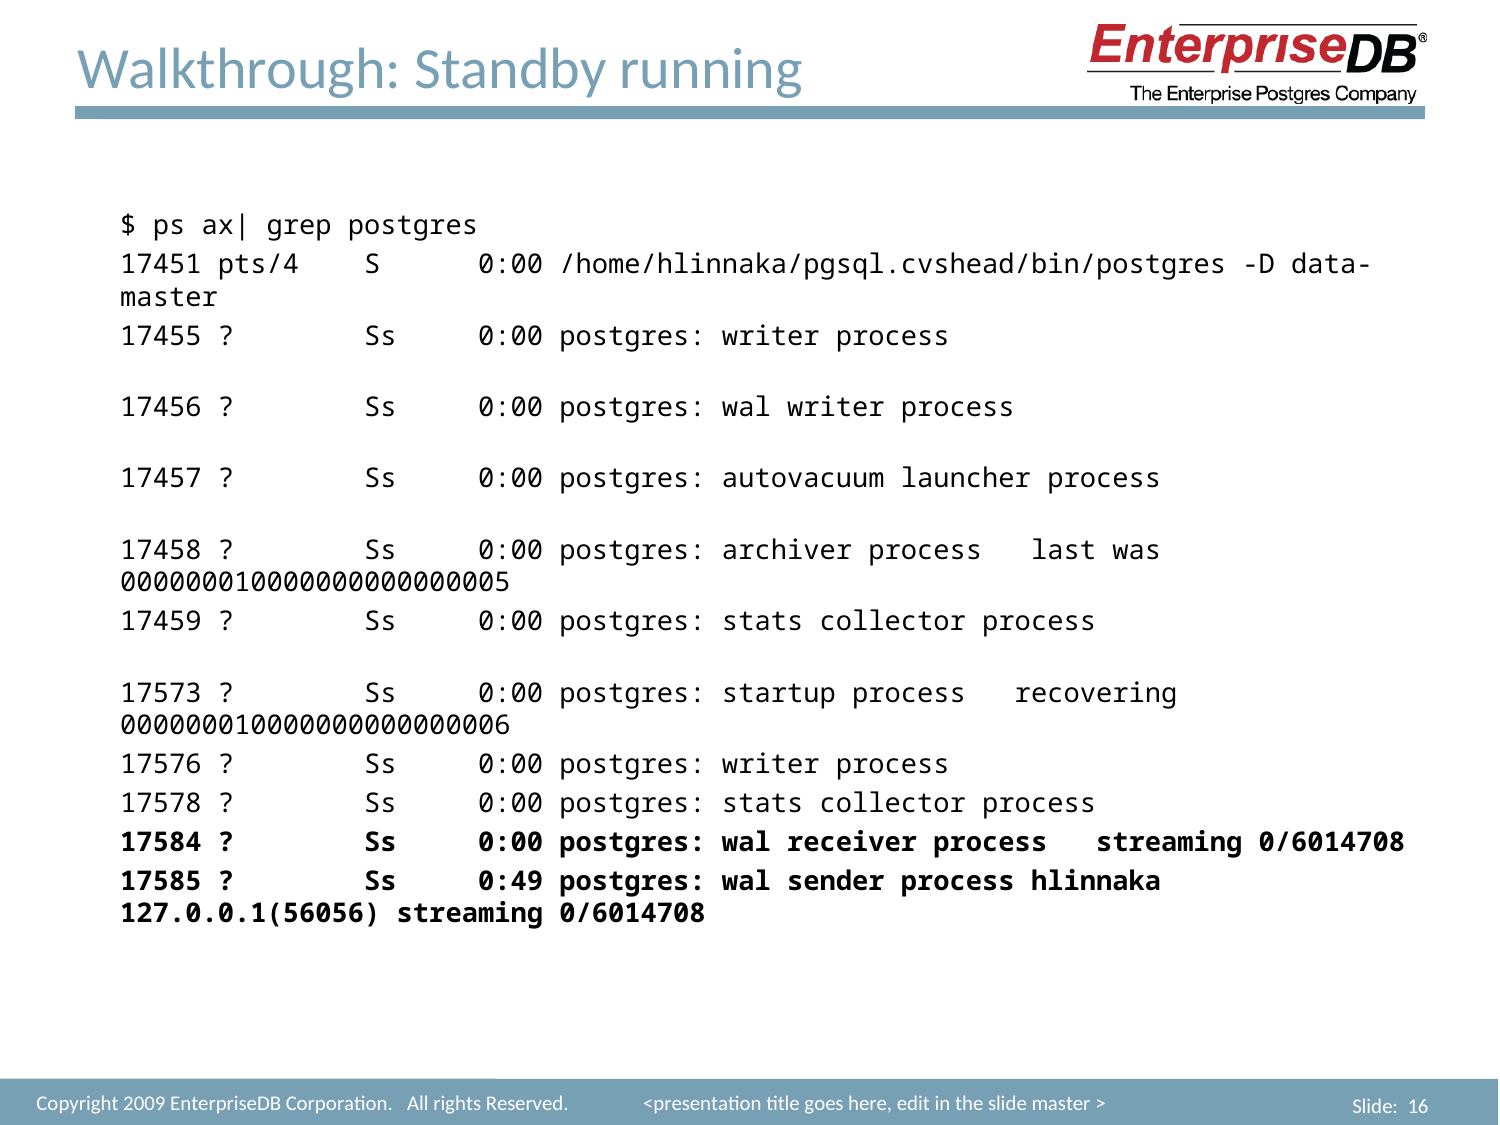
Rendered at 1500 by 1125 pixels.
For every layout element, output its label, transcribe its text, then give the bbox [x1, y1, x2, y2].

title Walkthrough: Standby running [62, 12, 1088, 118]
list $ ps ax| grep postgres 17451 pts/4 S 0:00 /home/hlinnaka/pgsql.cvshead/bin/postgres -D data-master 17455 ? Ss 0:00 postgres: writer process 17456 ? Ss 0:00 postgres: wal writer process 17457 ? Ss 0:00 postgres: autovacuum launcher process 17458 ? Ss 0:00 postgres: archiver process last was 000000010000000000000005 17459 ? Ss 0:00 postgres: stats collector process 17573 ? Ss 0:00 postgres: startup process recovering 000000010000000000000006 17576 ? Ss 0:00 postgres: writer process 17578 ? Ss 0:00 postgres: stats collector process 17584 ? Ss 0:00 postgres: wal receiver process streaming 0/6014708 17585 ? Ss 0:49 postgres: wal sender process hlinnaka 127.0.0.1(56056) streaming 0/6014708 [75, 200, 1426, 943]
picture [1088, 24, 1427, 104]
